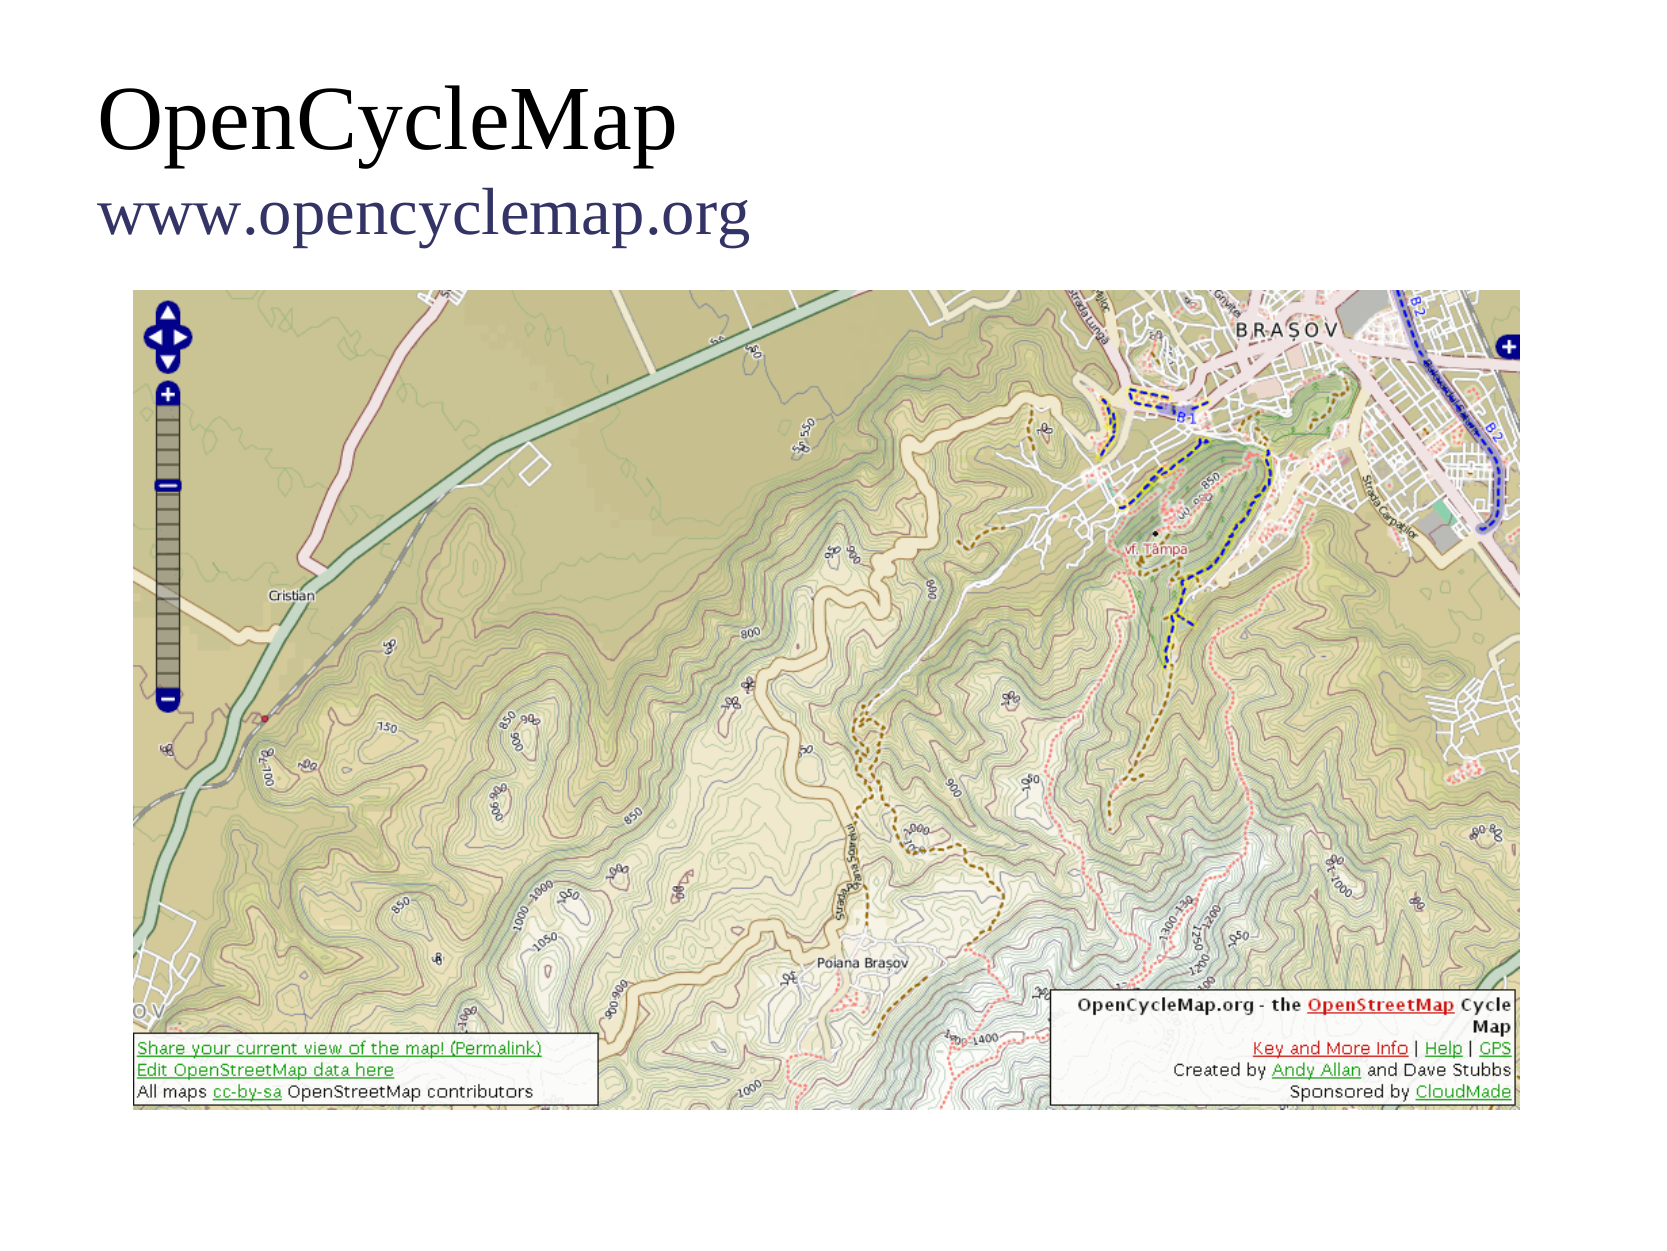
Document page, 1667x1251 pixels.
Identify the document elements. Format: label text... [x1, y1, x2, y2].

picture [133, 290, 1520, 1111]
title OpenCycleMap www.opencyclemap.org [82, 41, 1571, 265]
